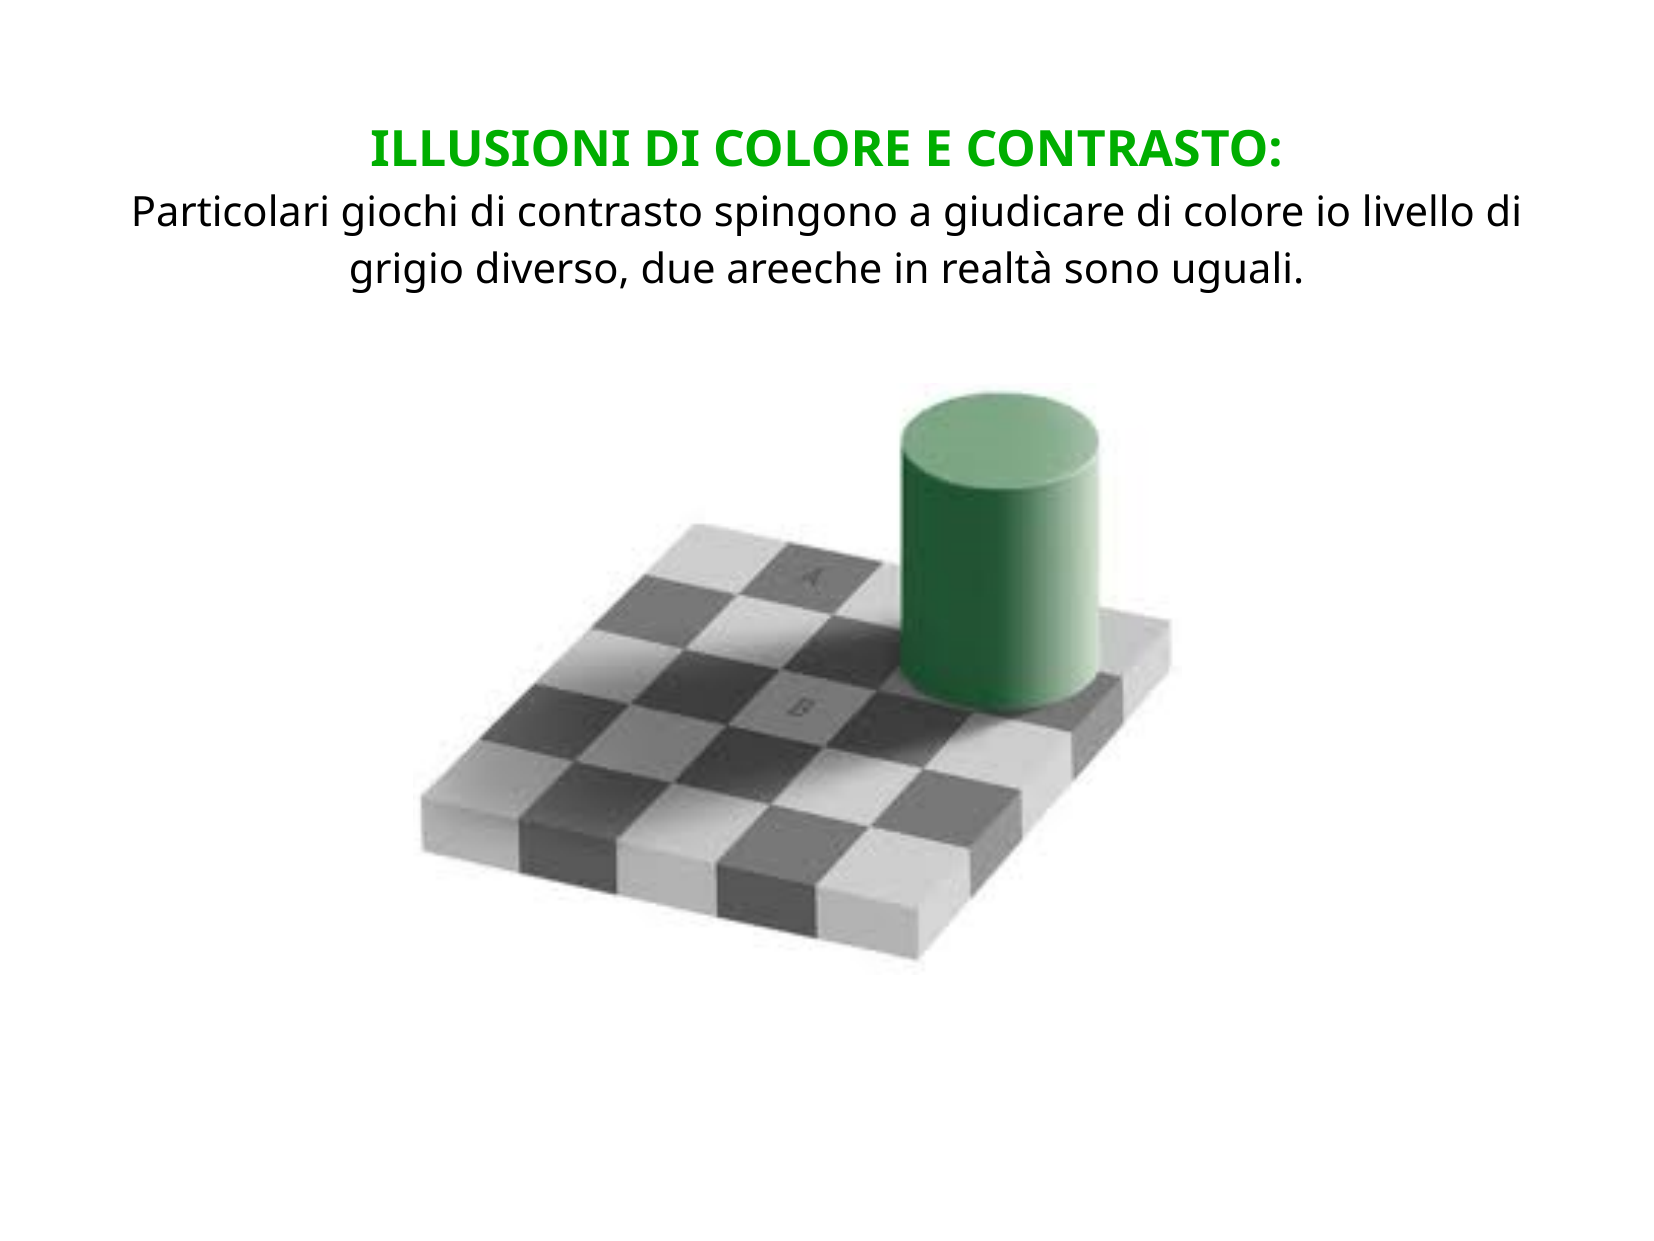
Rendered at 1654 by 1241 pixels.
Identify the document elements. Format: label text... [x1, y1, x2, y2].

picture [413, 383, 1182, 975]
subtitle ILLUSIONI DI COLORE E CONTRASTO: Particolari giochi di contrasto spingono a giudicare di colore io livello di grigio diverso, due areeche in realtà sono uguali. [82, 56, 1571, 1102]
